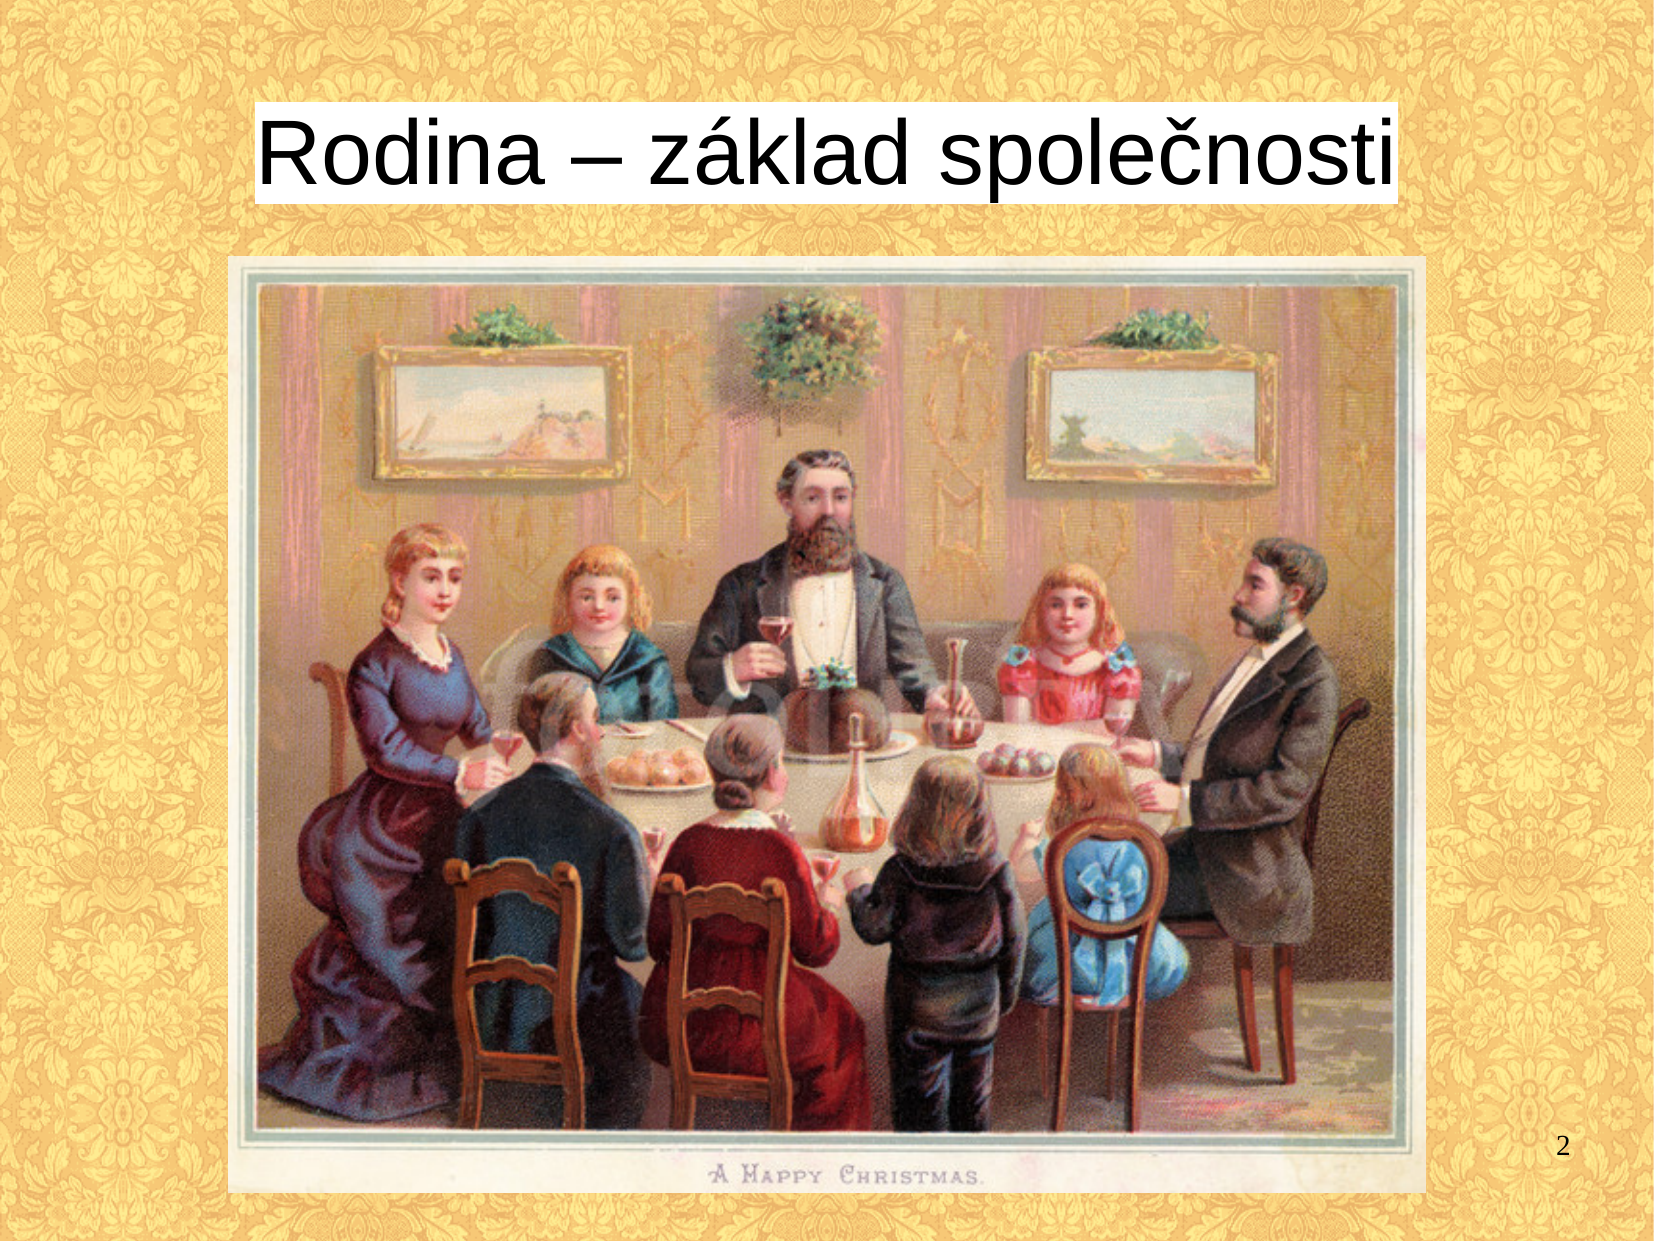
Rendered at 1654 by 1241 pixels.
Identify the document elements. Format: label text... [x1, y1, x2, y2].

picture [0, 0, 1654, 1241]
title Rodina – základ společnosti [82, 49, 1571, 257]
